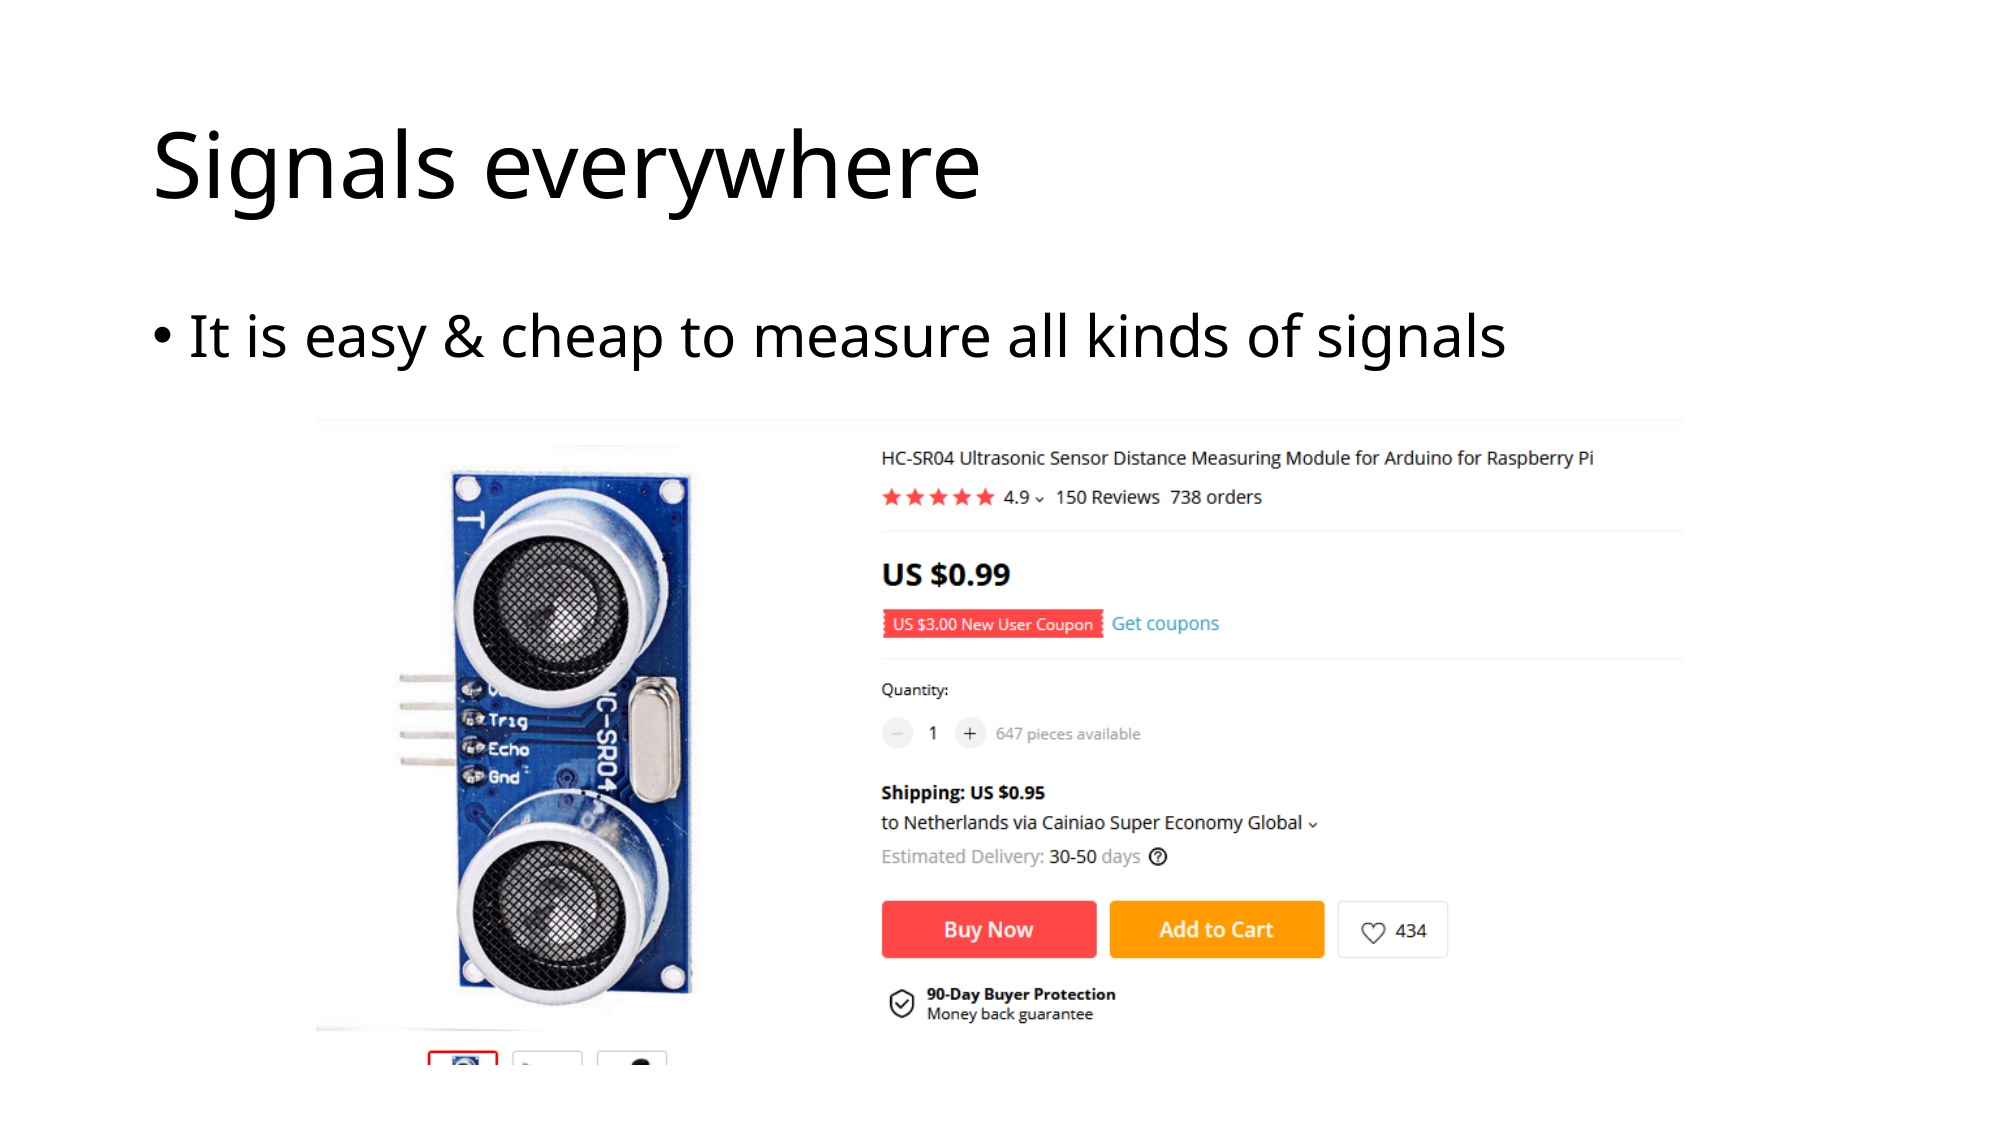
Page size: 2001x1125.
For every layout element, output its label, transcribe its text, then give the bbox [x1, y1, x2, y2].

title Signals everywhere [137, 59, 1863, 278]
picture [316, 418, 1684, 1065]
list It is easy & cheap to measure all kinds of signals [137, 299, 1863, 1014]
